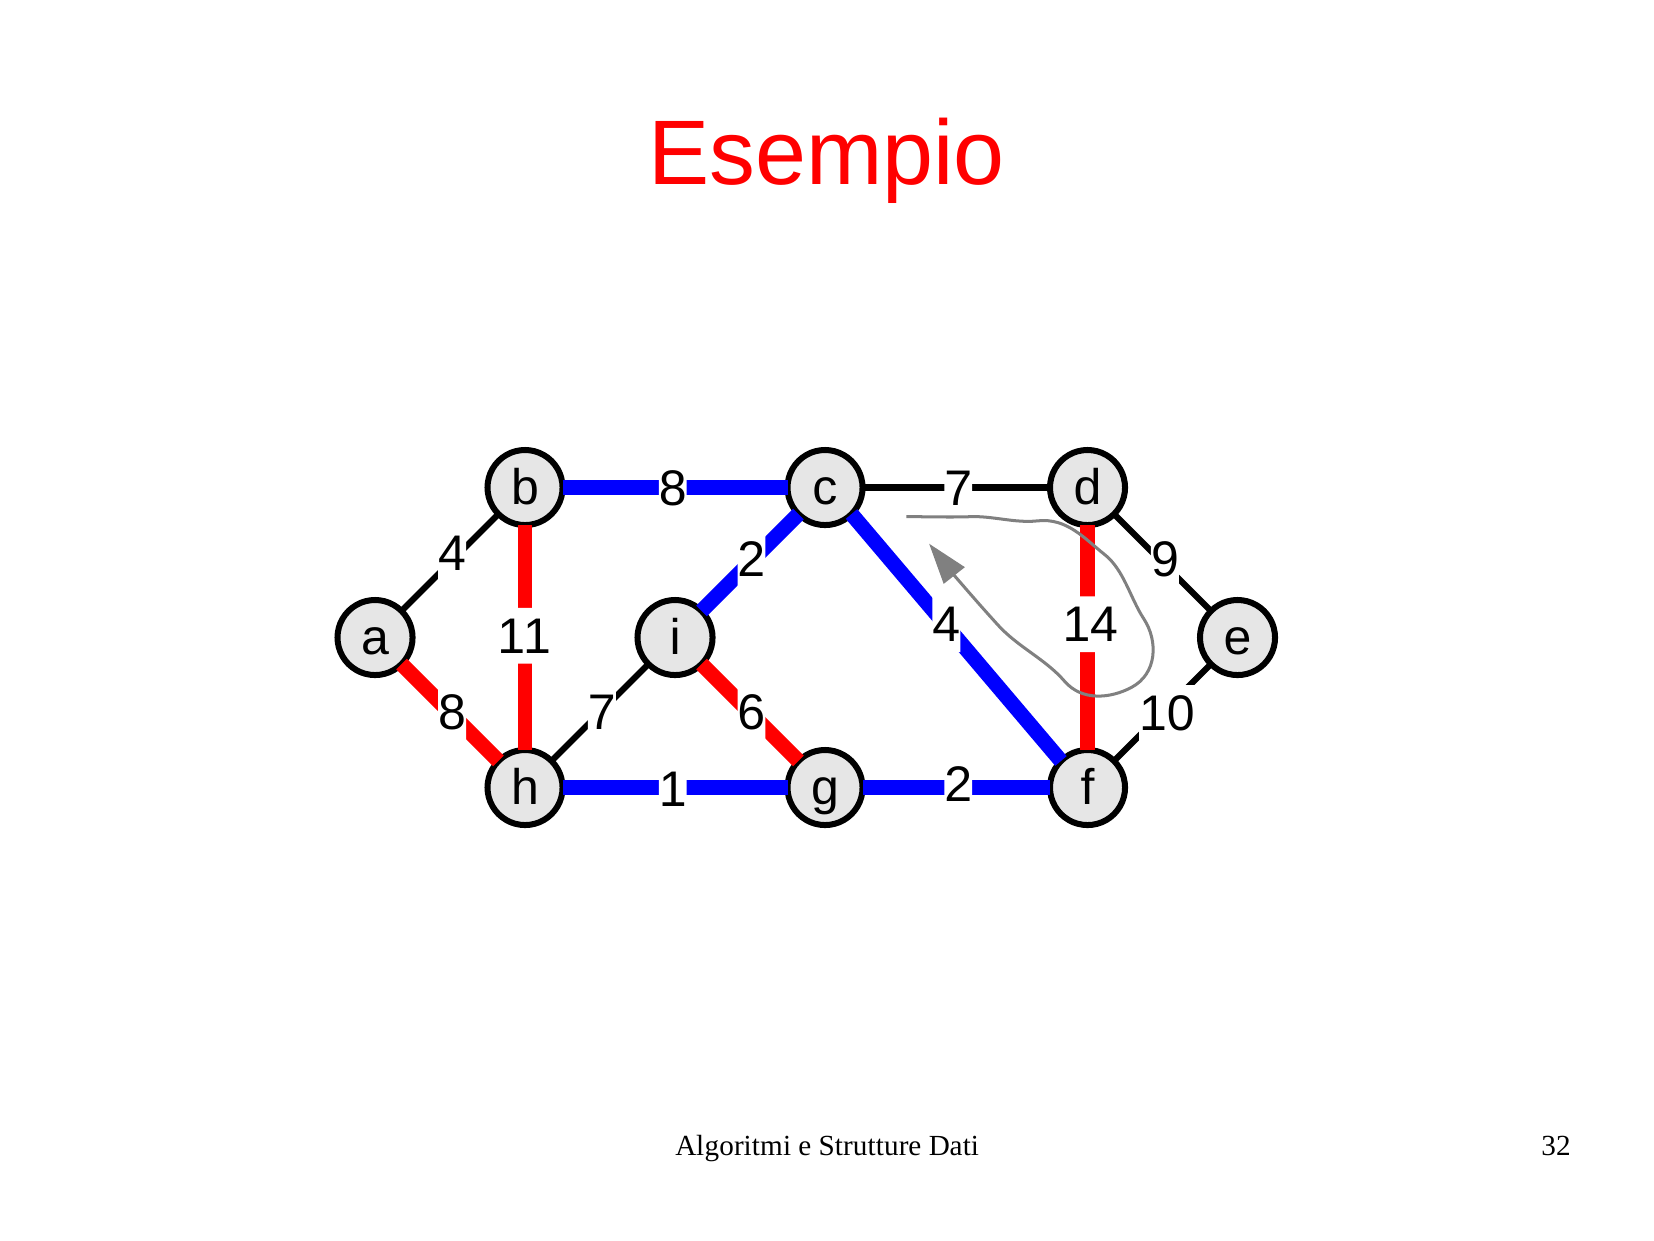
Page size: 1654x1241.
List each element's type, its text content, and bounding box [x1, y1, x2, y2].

text_box f [1050, 750, 1126, 826]
text_box 9 [1150, 531, 1179, 588]
text_box d [1050, 450, 1126, 525]
text_box 8 [658, 460, 687, 516]
text_box g [788, 750, 863, 826]
text_box e [1200, 600, 1276, 676]
text_box 1 [658, 761, 687, 818]
text_box 10 [1139, 685, 1195, 741]
text_box 8 [438, 684, 467, 741]
title Esempio [82, 49, 1571, 257]
text_box 7 [944, 460, 973, 515]
text_box 11 [497, 607, 557, 664]
text_box 2 [737, 531, 766, 588]
text_box 7 [587, 684, 616, 741]
text_box 2 [944, 756, 973, 812]
text_box b [487, 450, 563, 525]
text_box 4 [932, 596, 961, 653]
text_box a [337, 600, 413, 676]
text_box c [788, 450, 863, 526]
text_box 6 [737, 684, 766, 741]
text_box i [637, 600, 713, 676]
text_box 4 [438, 525, 467, 581]
text_box h [487, 750, 563, 826]
text_box 14 [1062, 596, 1119, 653]
